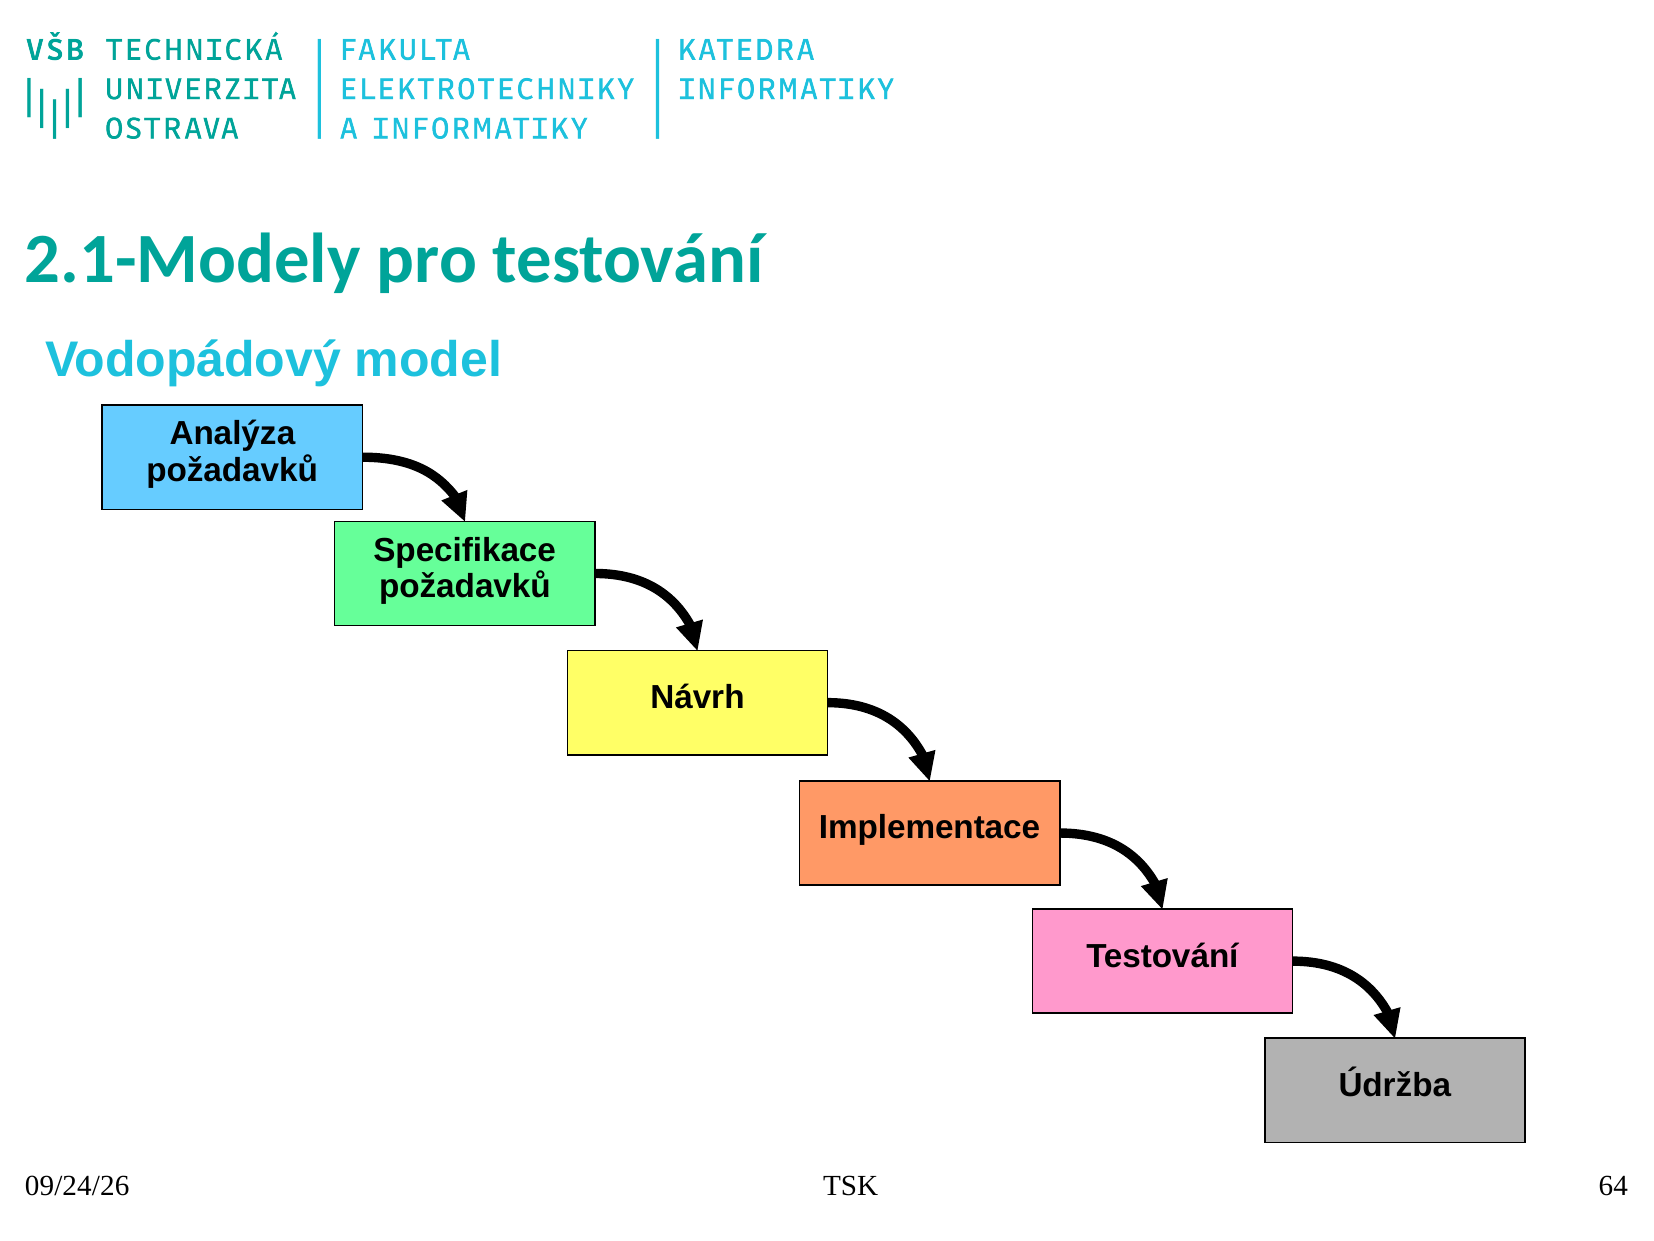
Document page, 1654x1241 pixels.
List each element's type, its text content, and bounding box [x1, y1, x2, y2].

text_box Testování [1032, 909, 1293, 1013]
text_box Návrh [567, 651, 828, 755]
title 2.1-Modely pro testování [24, 169, 1629, 300]
text_box Implementace [799, 781, 1060, 885]
picture [26, 31, 894, 139]
text_box Specifikace požadavků [335, 521, 595, 626]
text_box Údržba [1265, 1038, 1525, 1142]
list Vodopádový model [30, 318, 1629, 1146]
text_box Analýza požadavků [102, 405, 363, 509]
